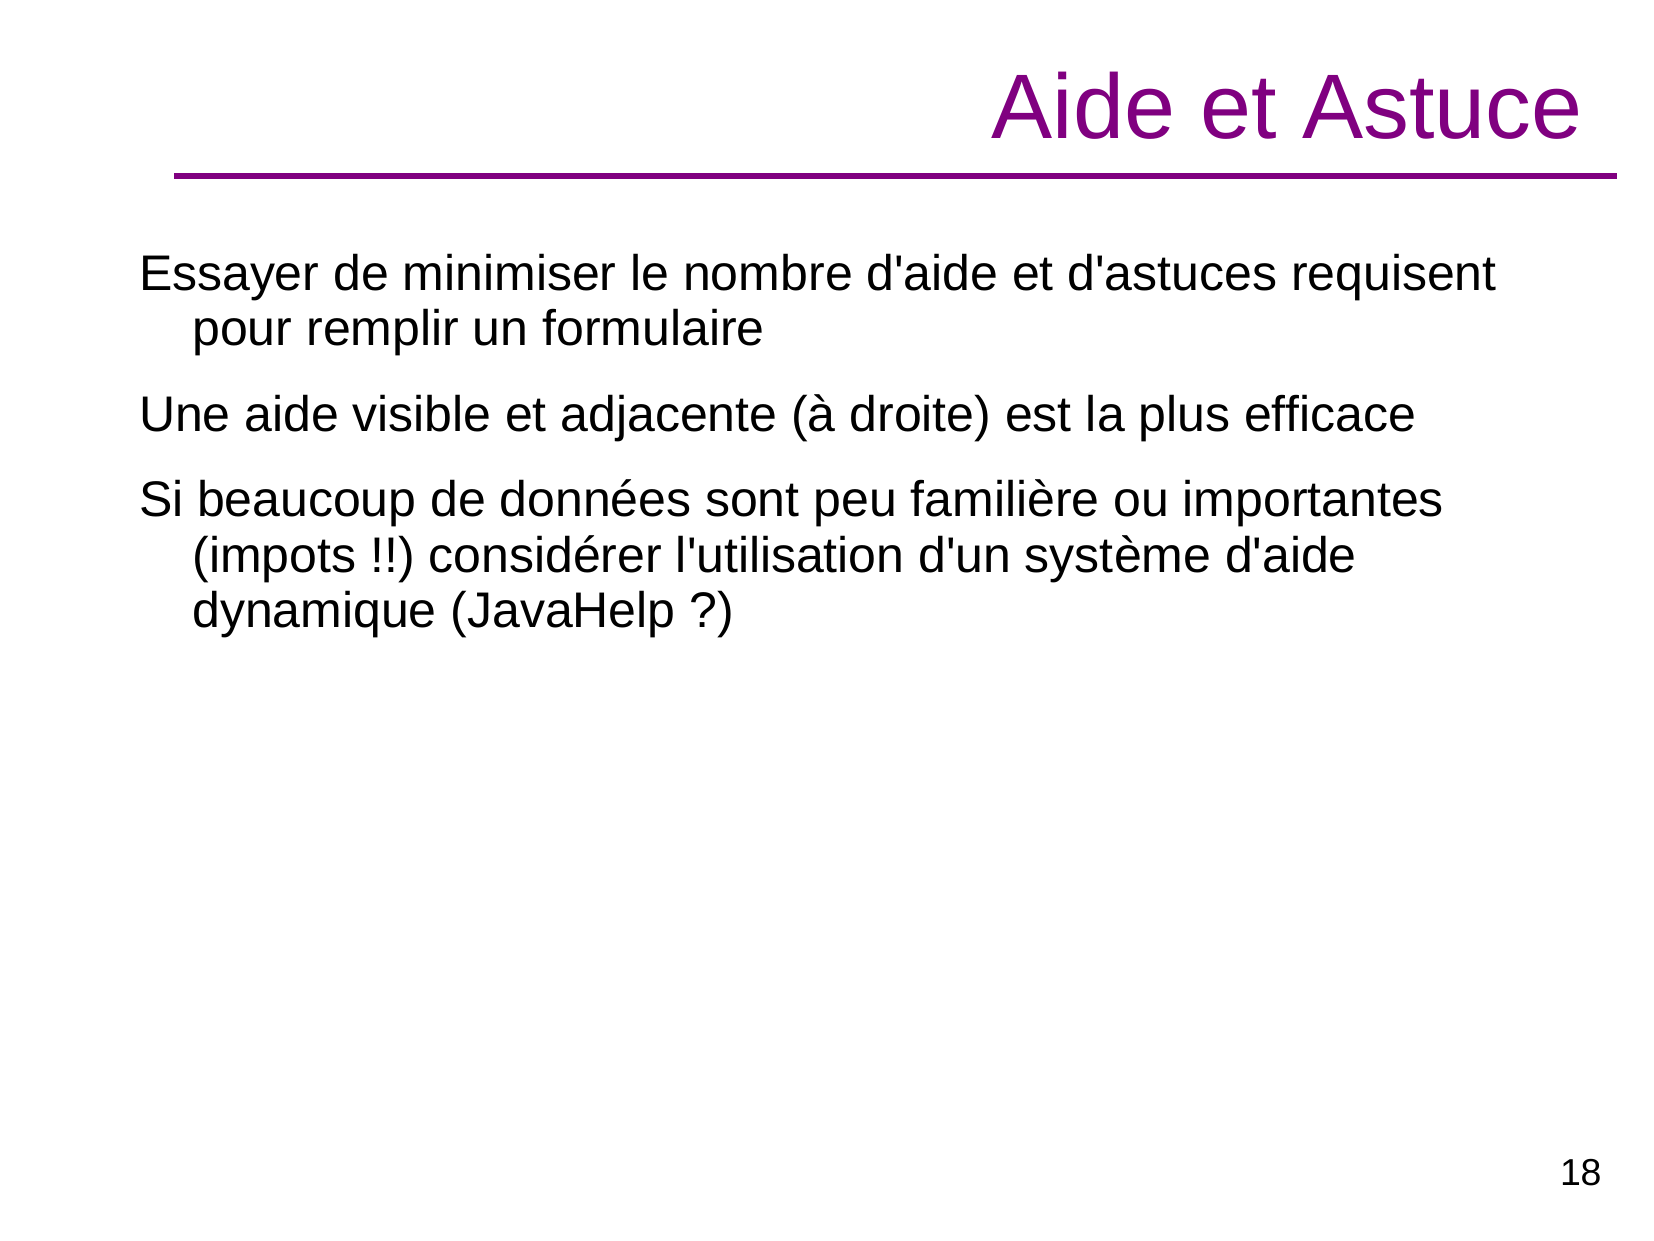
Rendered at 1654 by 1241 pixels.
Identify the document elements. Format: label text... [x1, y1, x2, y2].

list Essayer de minimiser le nombre d'aide et d'astuces requisent pour remplir un formulaire Une aide visible et adjacente (à droite) est la plus efficace Si beaucoup de données sont peu familière ou importantes (impots !!) considérer l'utilisation d'un système d'aide dynamique (JavaHelp ?) [121, 244, 1534, 1162]
title Aide et Astuce [84, 39, 1584, 176]
